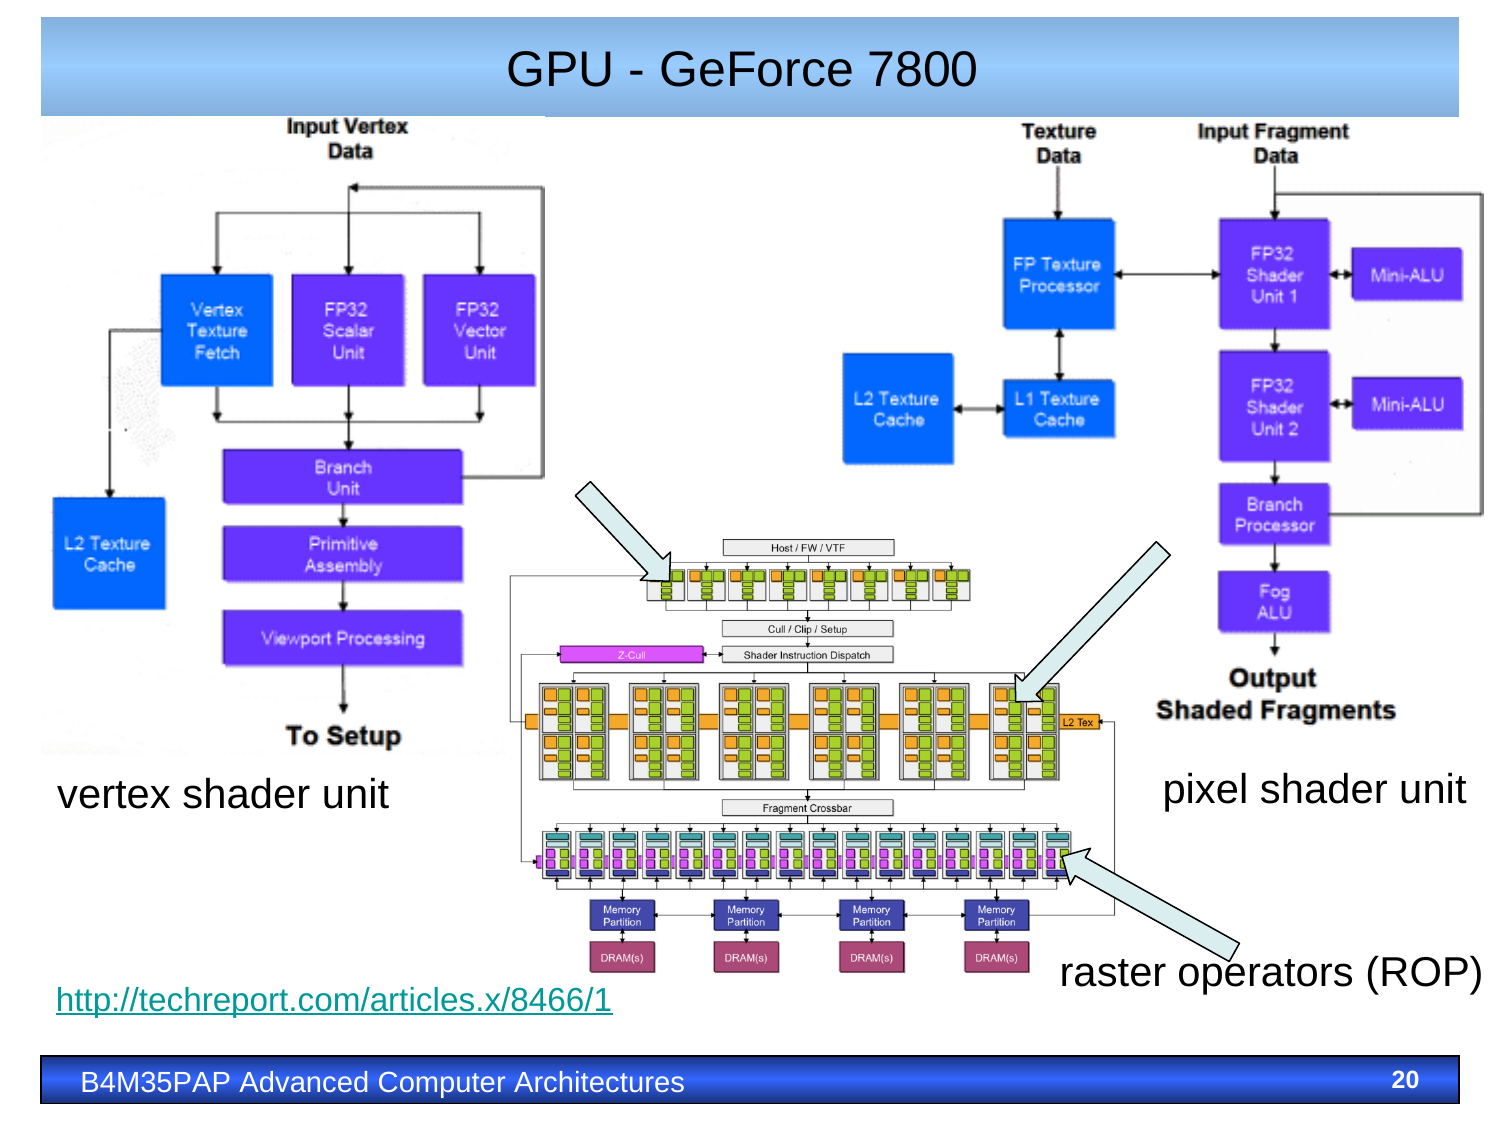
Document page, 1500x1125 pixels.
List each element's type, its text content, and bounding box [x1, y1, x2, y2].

text_box [575, 481, 671, 582]
text_box [1015, 541, 1171, 702]
text_box pixel shader unit [1147, 754, 1482, 820]
text_box vertex shader unit [42, 759, 416, 825]
text_box http://techreport.com/articles.x/8466/1 [41, 970, 1118, 1026]
text_box [1061, 848, 1240, 962]
picture [41, 116, 1484, 974]
text_box raster operators (ROP) [1044, 937, 1499, 1003]
title GPU - GeForce 7800 [41, 17, 1459, 117]
